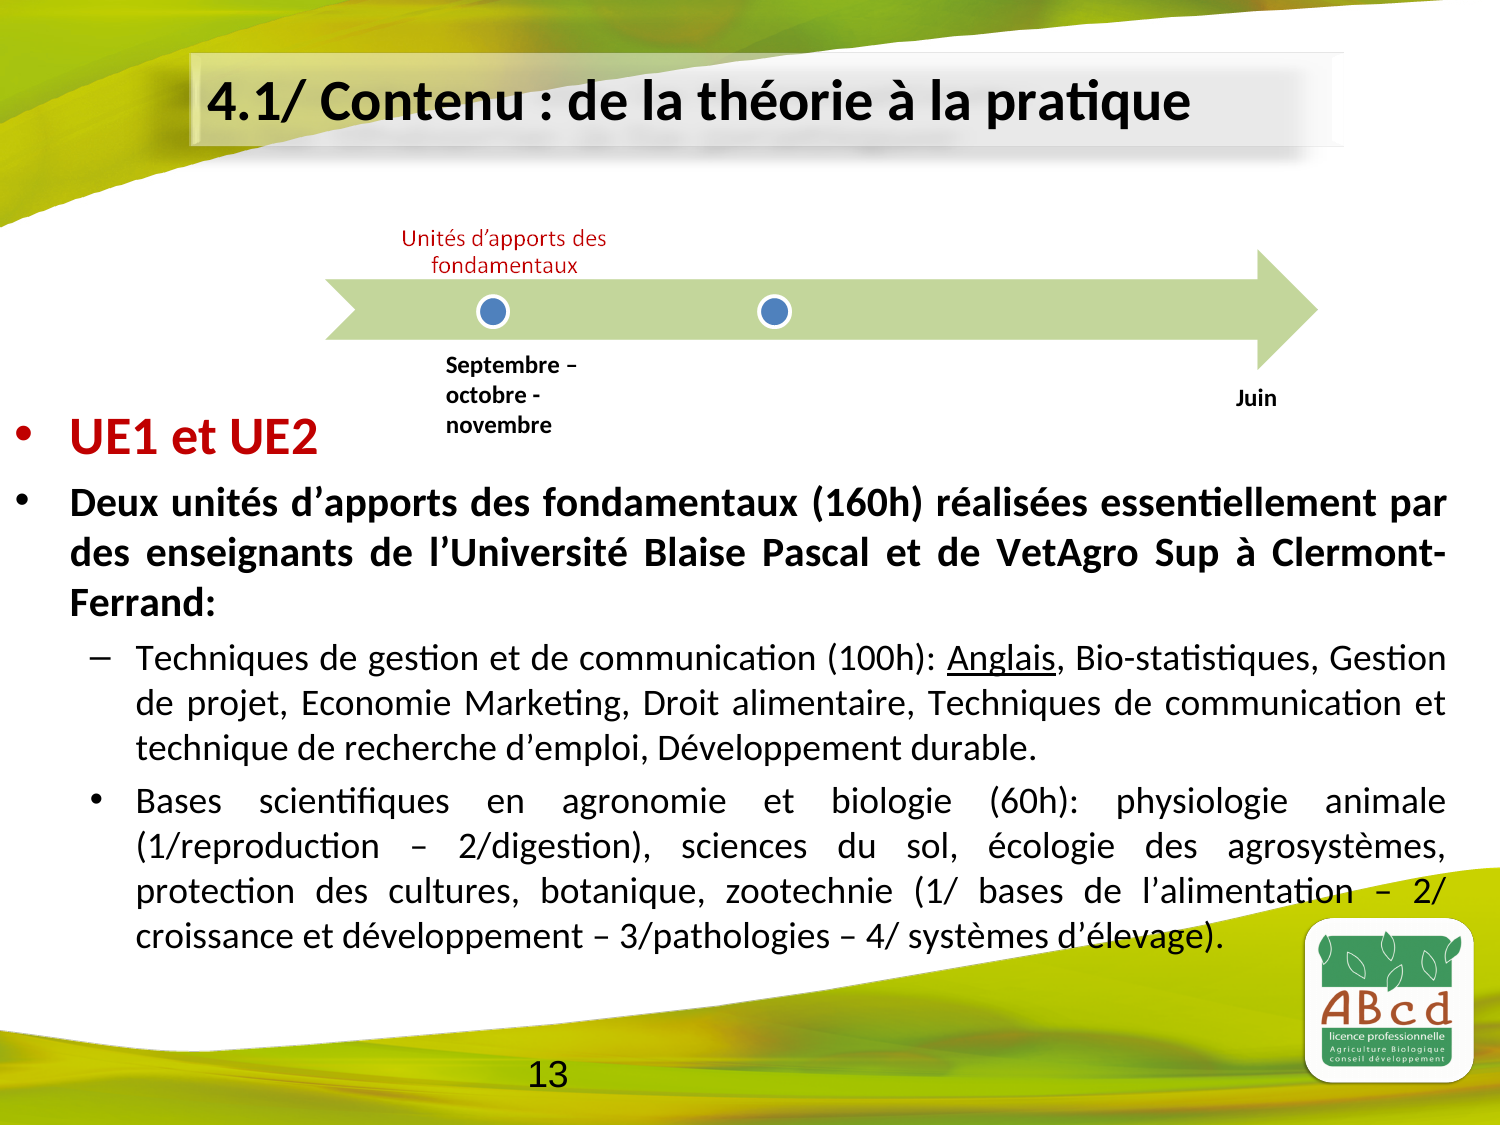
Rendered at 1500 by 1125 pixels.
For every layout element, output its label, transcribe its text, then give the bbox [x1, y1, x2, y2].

picture [15, 867, 1500, 1125]
text_box UE1 et UE2 Deux unités d’apports des fondamentaux (160h) réalisées essentiellement par des enseignants de l’Université Blaise Pascal et de VetAgro Sup à Clermont-Ferrand: Techniques de gestion et de communication (100h): Anglais, Bio-statistiques, Gestion de projet, Economie Marketing, Droit alimentaire, Techniques de communication et technique de recherche d’emploi, Développement durable. Bases scientifiques en agronomie et biologie (60h): physiologie animale (1/reproduction – 2/digestion), sciences du sol, écologie des agrosystèmes, protection des cultures, botanique, zootechnie (1/ bases de l’alimentation – 2/ croissance et développement – 3/pathologies – 4/ systèmes d’élevage). [0, 392, 1463, 1081]
picture [88, 47, 1347, 464]
text_box <numéro> [512, 1081, 988, 1103]
text_box Juin [1221, 373, 1306, 419]
text_box 4.1/ Contenu : de la théorie à la pratique [192, 53, 1345, 140]
text_box Septembre – octobre - novembre [430, 340, 598, 446]
